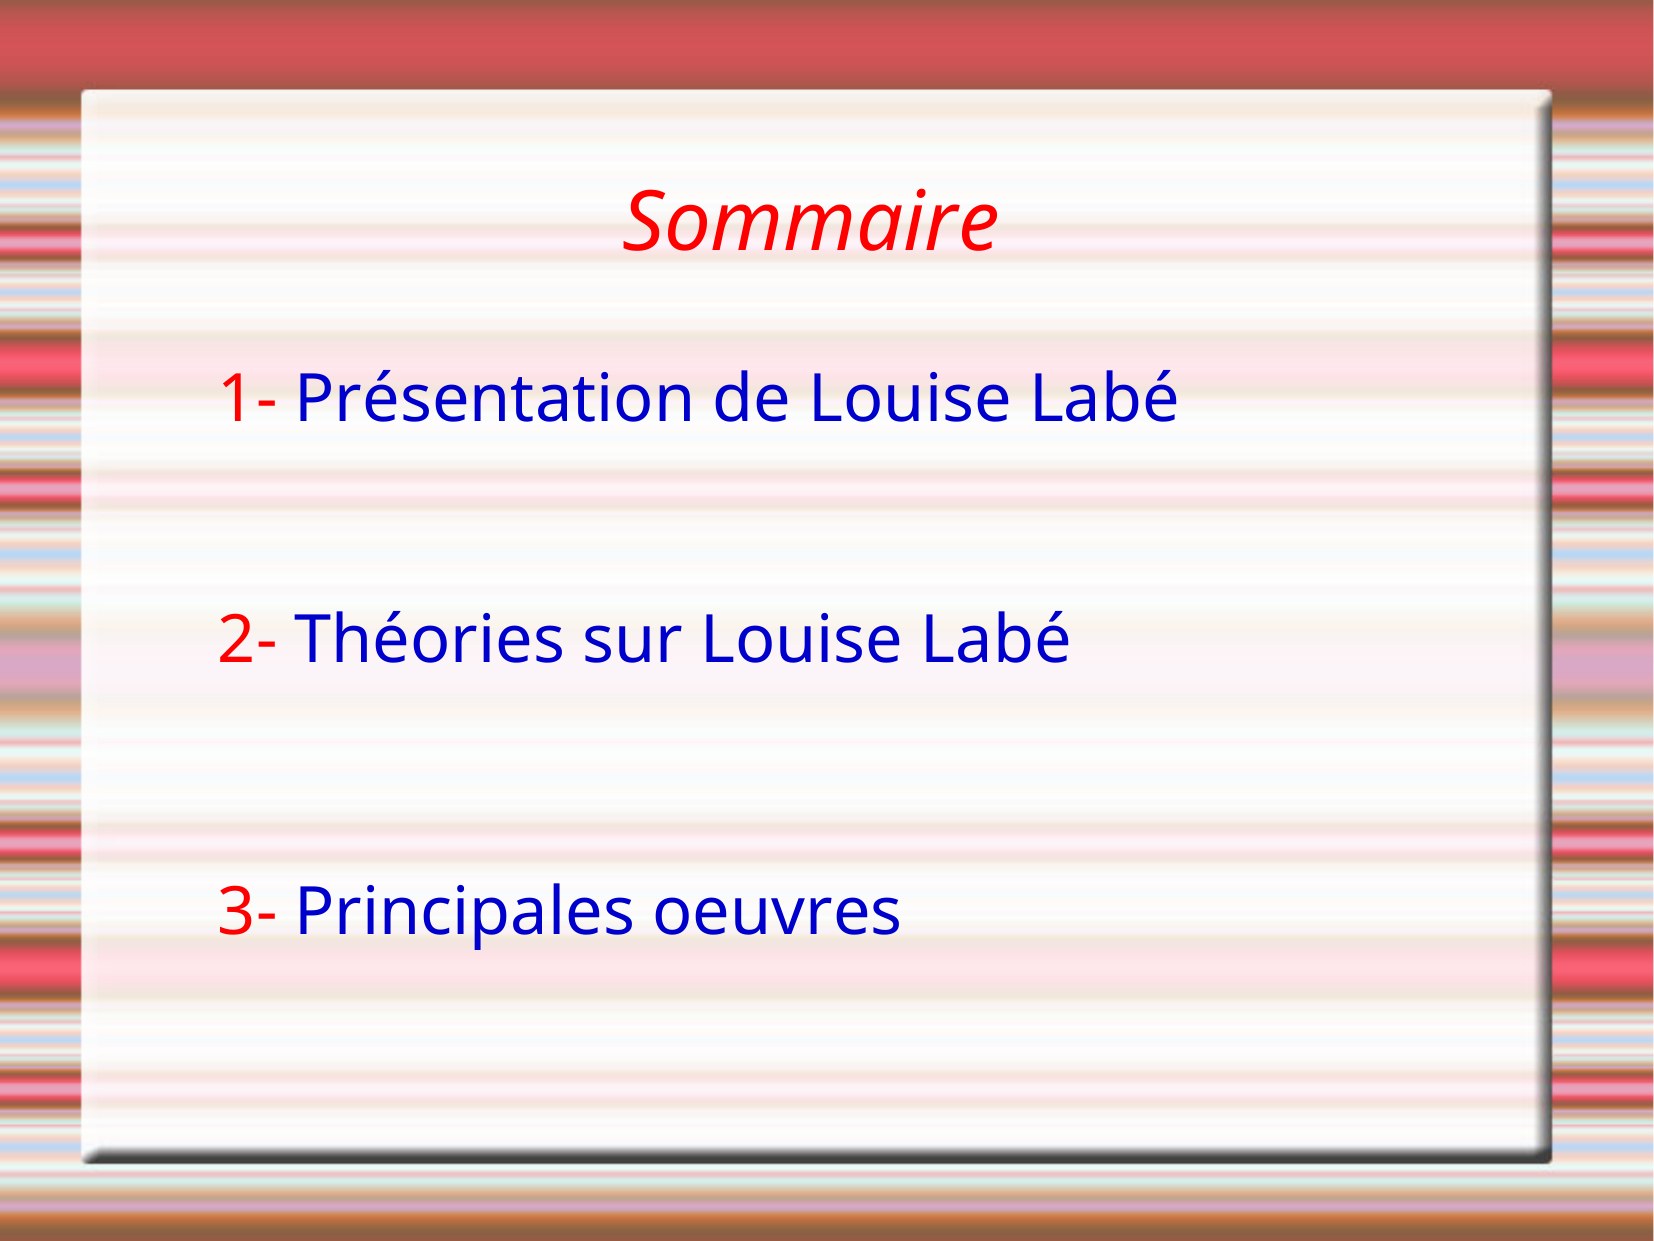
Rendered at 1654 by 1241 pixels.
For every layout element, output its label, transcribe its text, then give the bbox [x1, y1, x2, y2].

title Sommaire [88, 114, 1534, 322]
picture [0, 0, 1654, 1241]
list 1- Présentation de Louise Labé 2- Théories sur Louise Labé 3- Principales oeuvres [134, 350, 1516, 1133]
